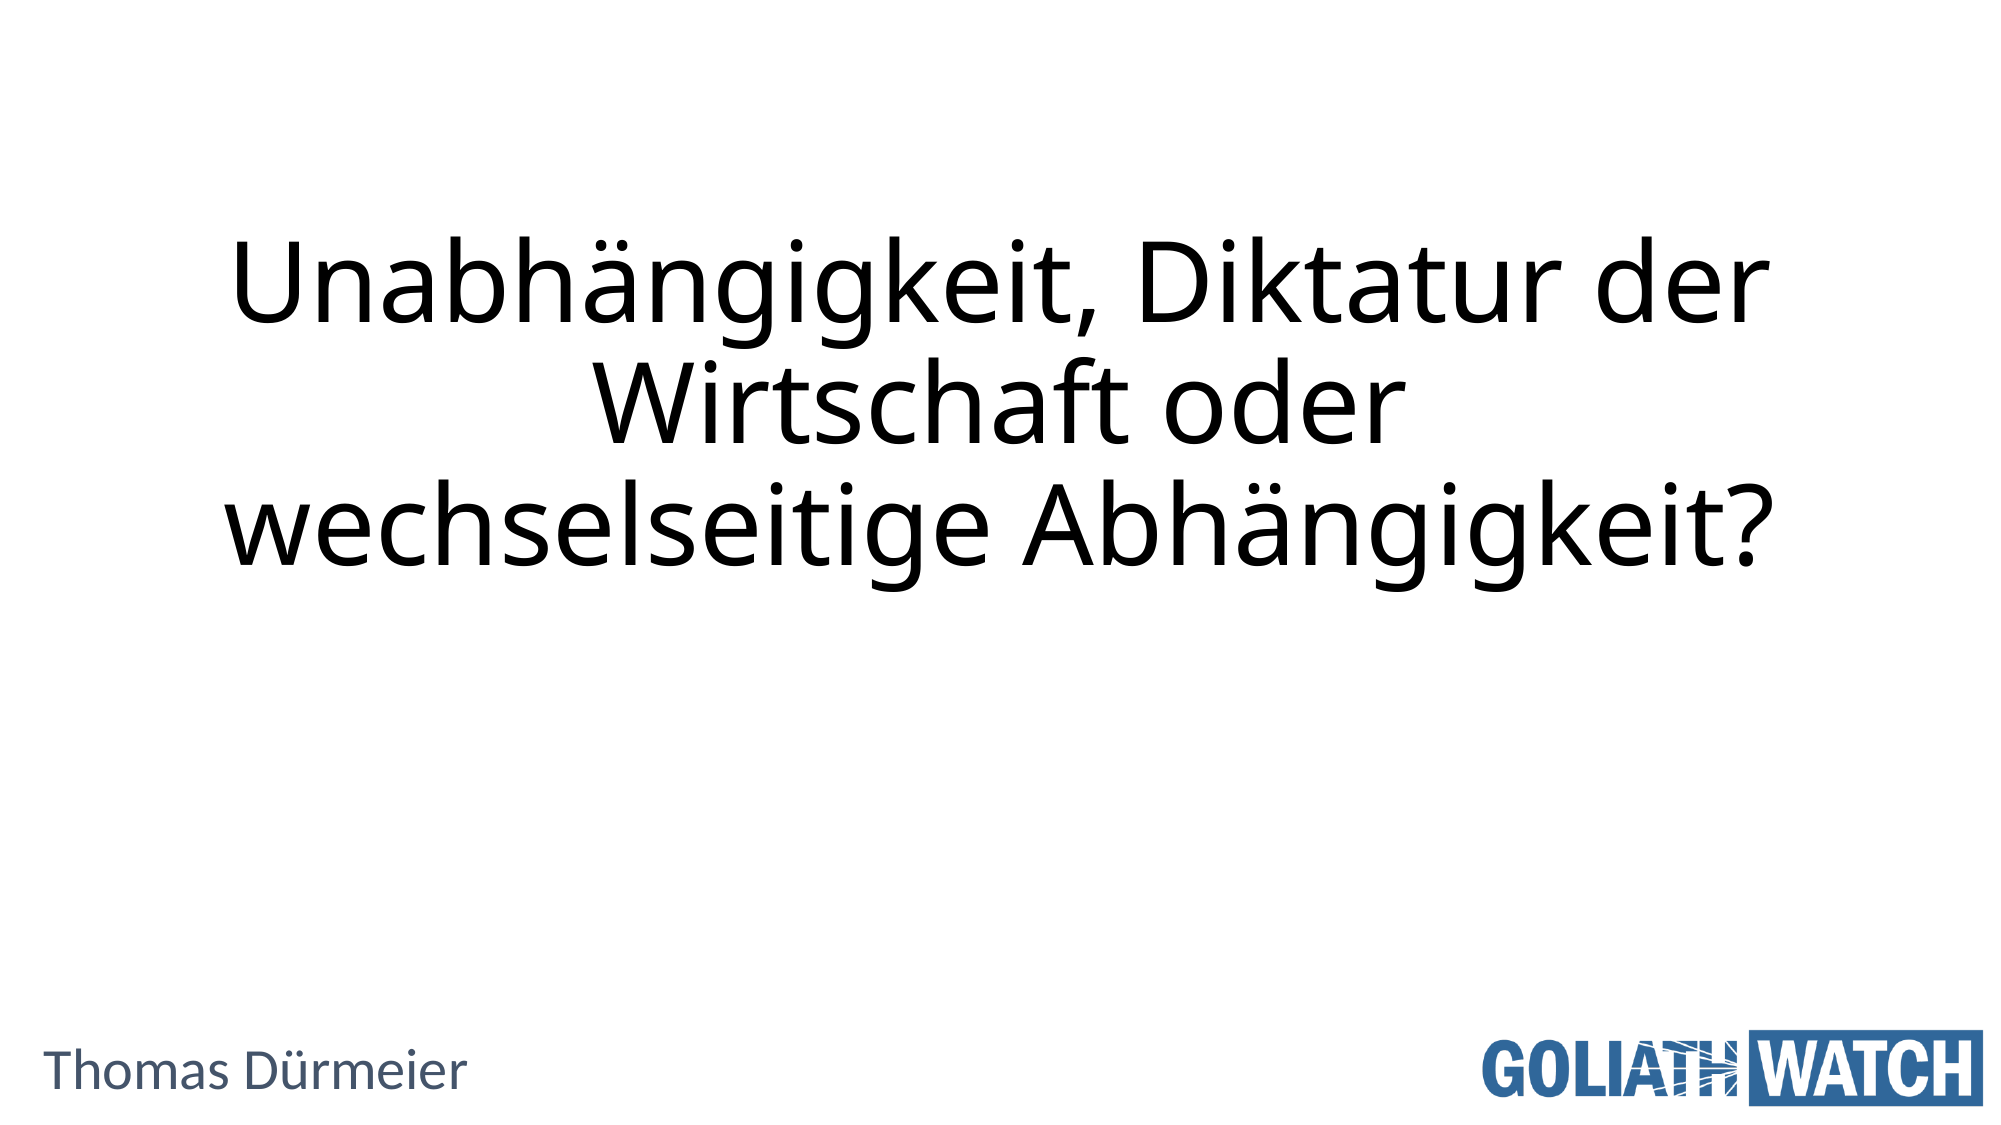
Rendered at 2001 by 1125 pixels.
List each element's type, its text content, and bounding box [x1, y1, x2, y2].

title Unabhängigkeit, Diktatur der Wirtschaft oder wechselseitige Abhängigkeit? [191, 205, 1808, 598]
text_box Thomas Dürmeier [0, 1010, 526, 1123]
picture [1477, 1022, 1990, 1115]
